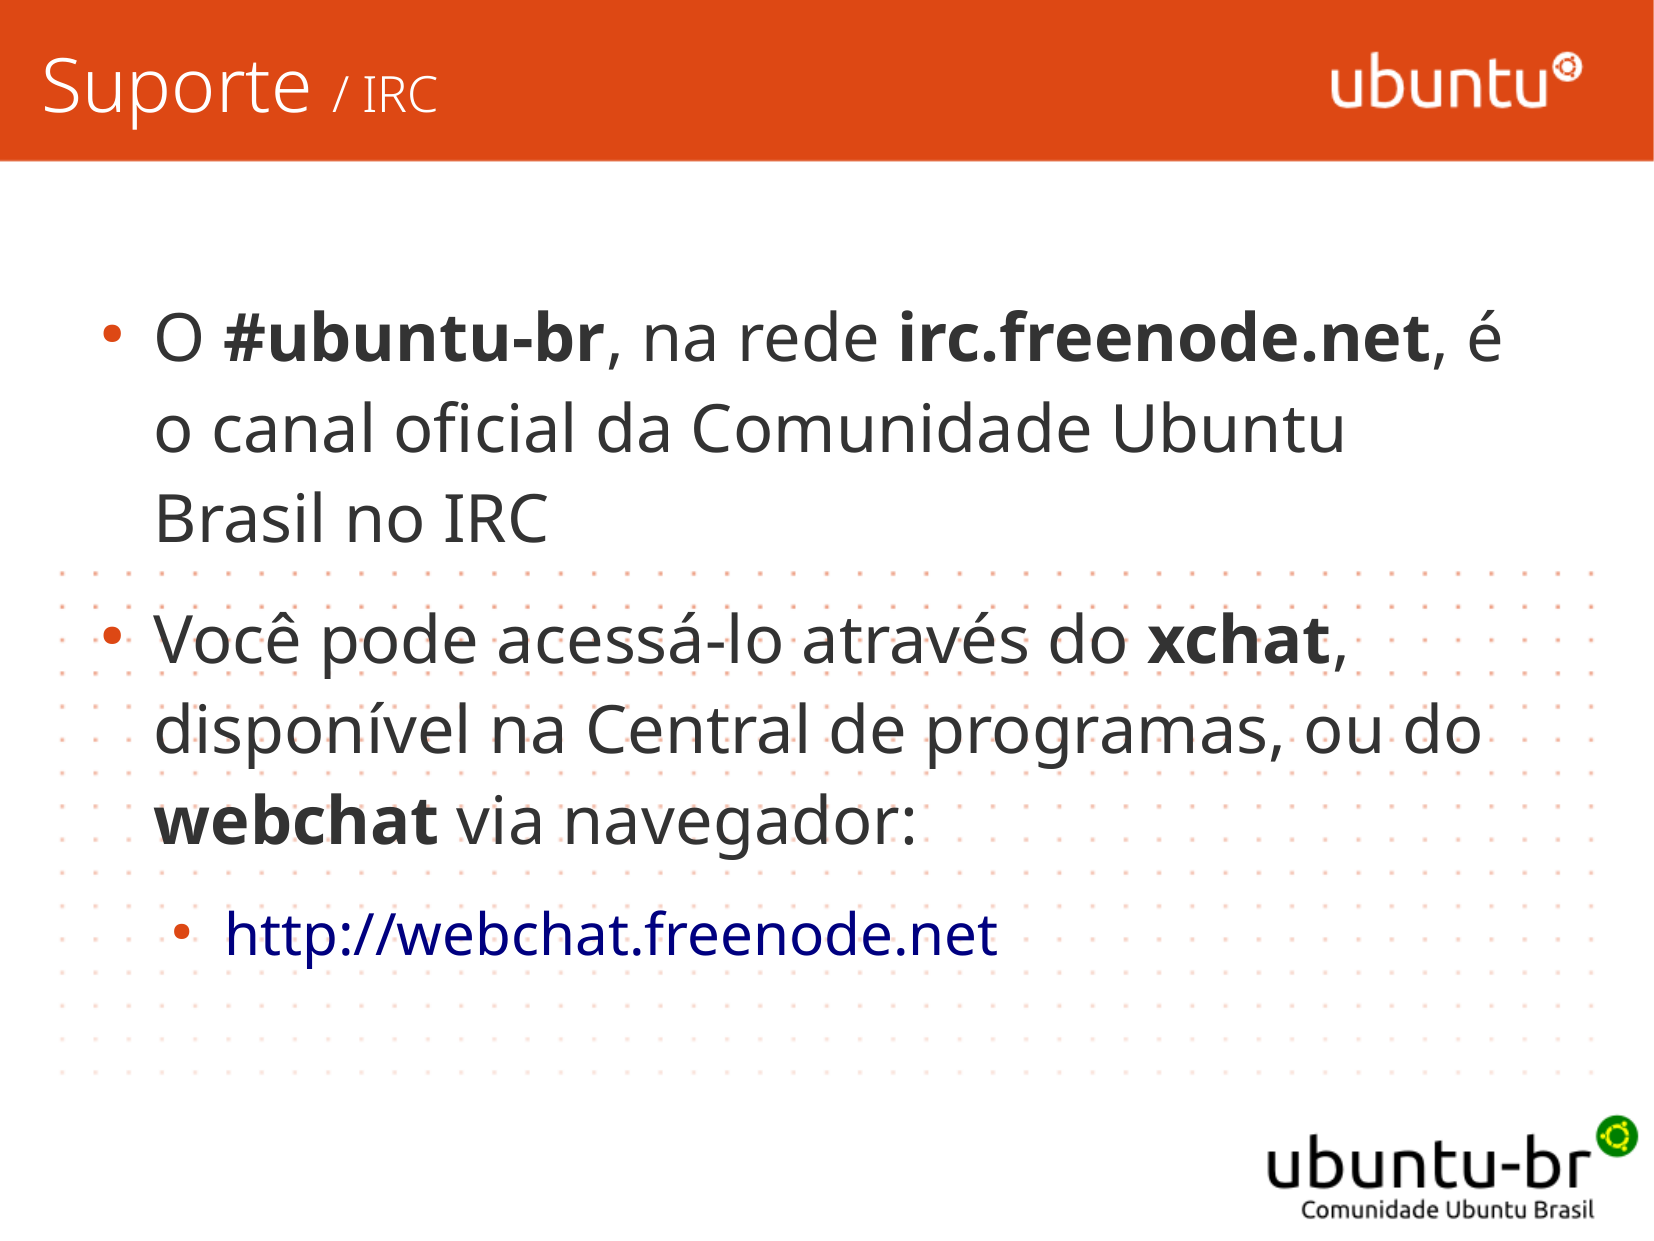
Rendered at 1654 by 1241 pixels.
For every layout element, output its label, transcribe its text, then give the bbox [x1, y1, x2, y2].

picture [0, 0, 1654, 1241]
list O #ubuntu-br, na rede irc.freenode.net, é o canal oficial da Comunidade Ubuntu Brasil no IRC Você pode acessá-lo através do xchat, disponível na Central de programas, ou do webchat via navegador: http://webchat.freenode.net [82, 290, 1538, 1010]
title Suporte / IRC [41, 31, 1300, 136]
